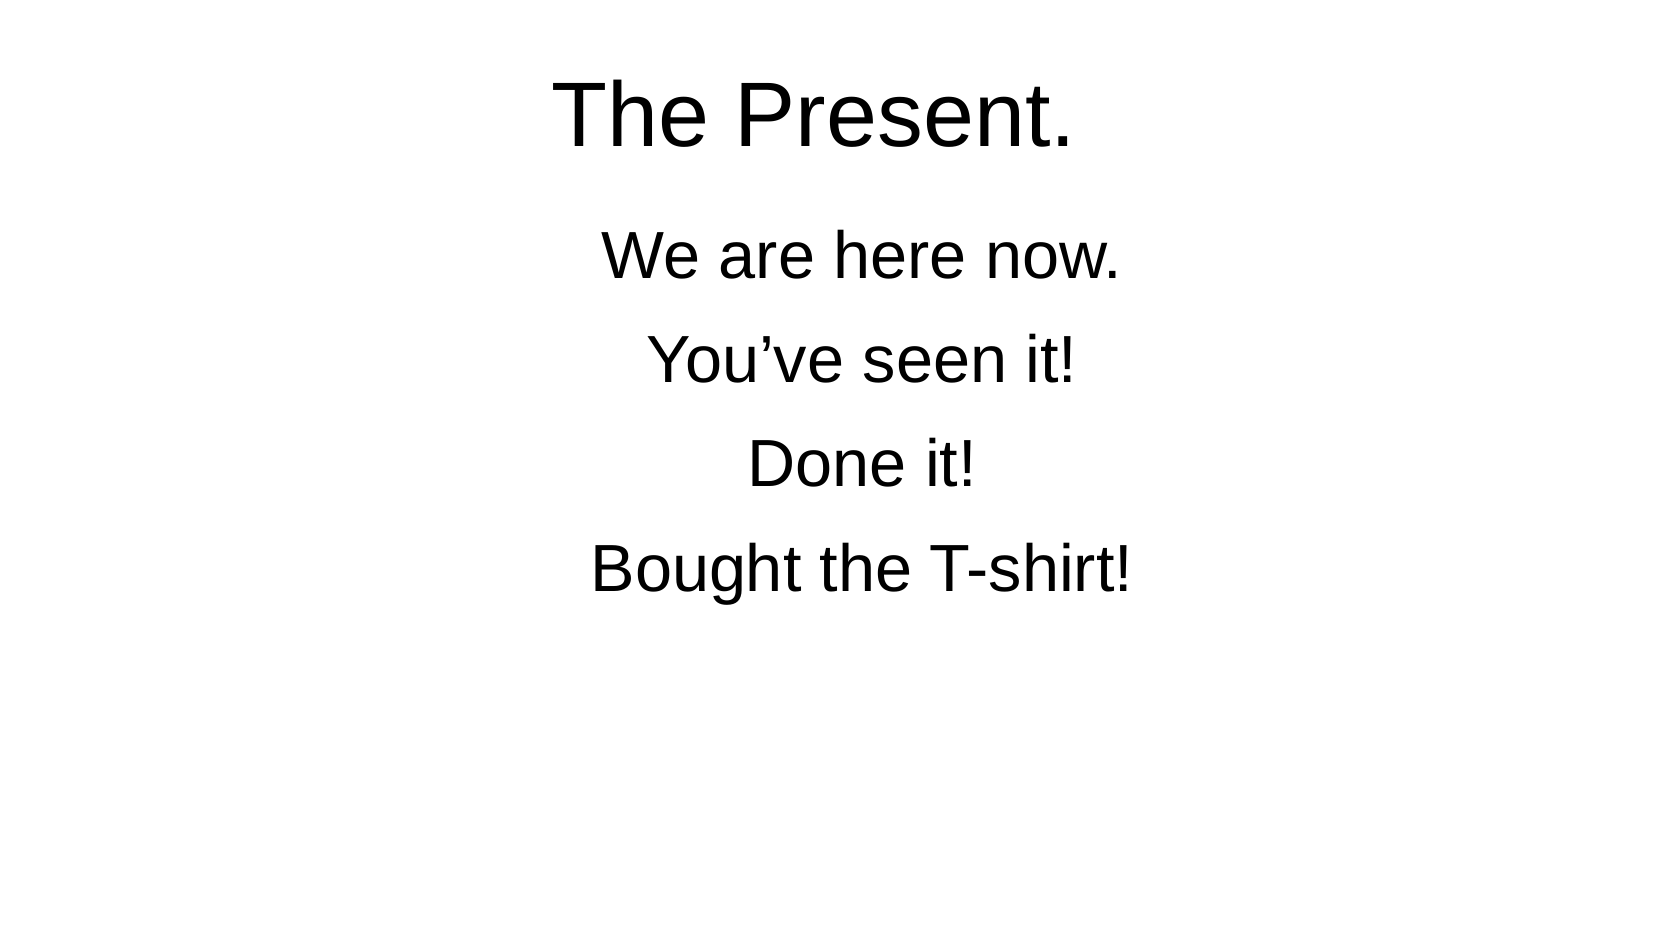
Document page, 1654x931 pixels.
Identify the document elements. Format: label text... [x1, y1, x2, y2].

title The Present. [82, 37, 1571, 193]
list We are here now. You’ve seen it! Done it! Bought the T-shirt! [82, 217, 1571, 758]
